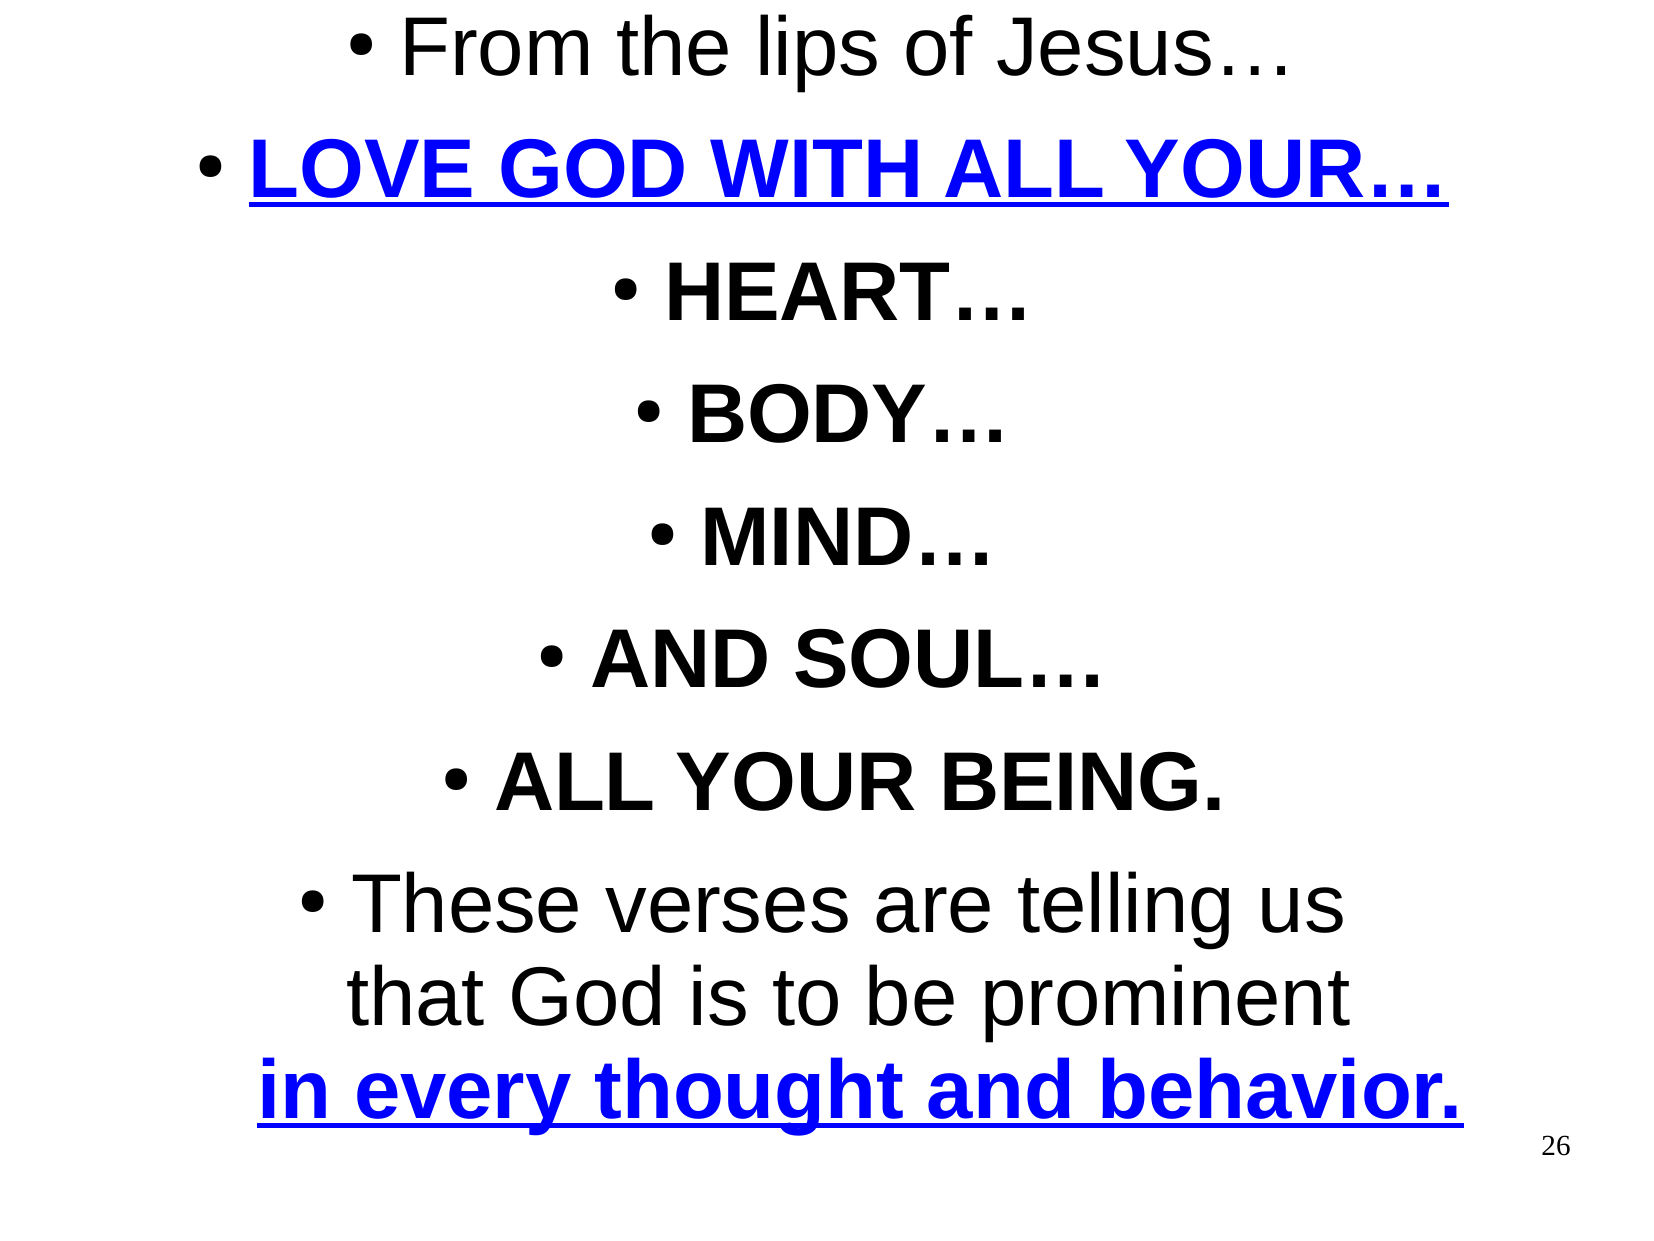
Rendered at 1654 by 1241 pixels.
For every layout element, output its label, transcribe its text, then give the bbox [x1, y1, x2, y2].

list From the lips of Jesus… LOVE GOD WITH ALL YOUR… HEART… BODY… MIND… AND SOUL… ALL YOUR BEING. These verses are telling us that God is to be prominent in every thought and behavior. [0, 0, 1651, 1238]
